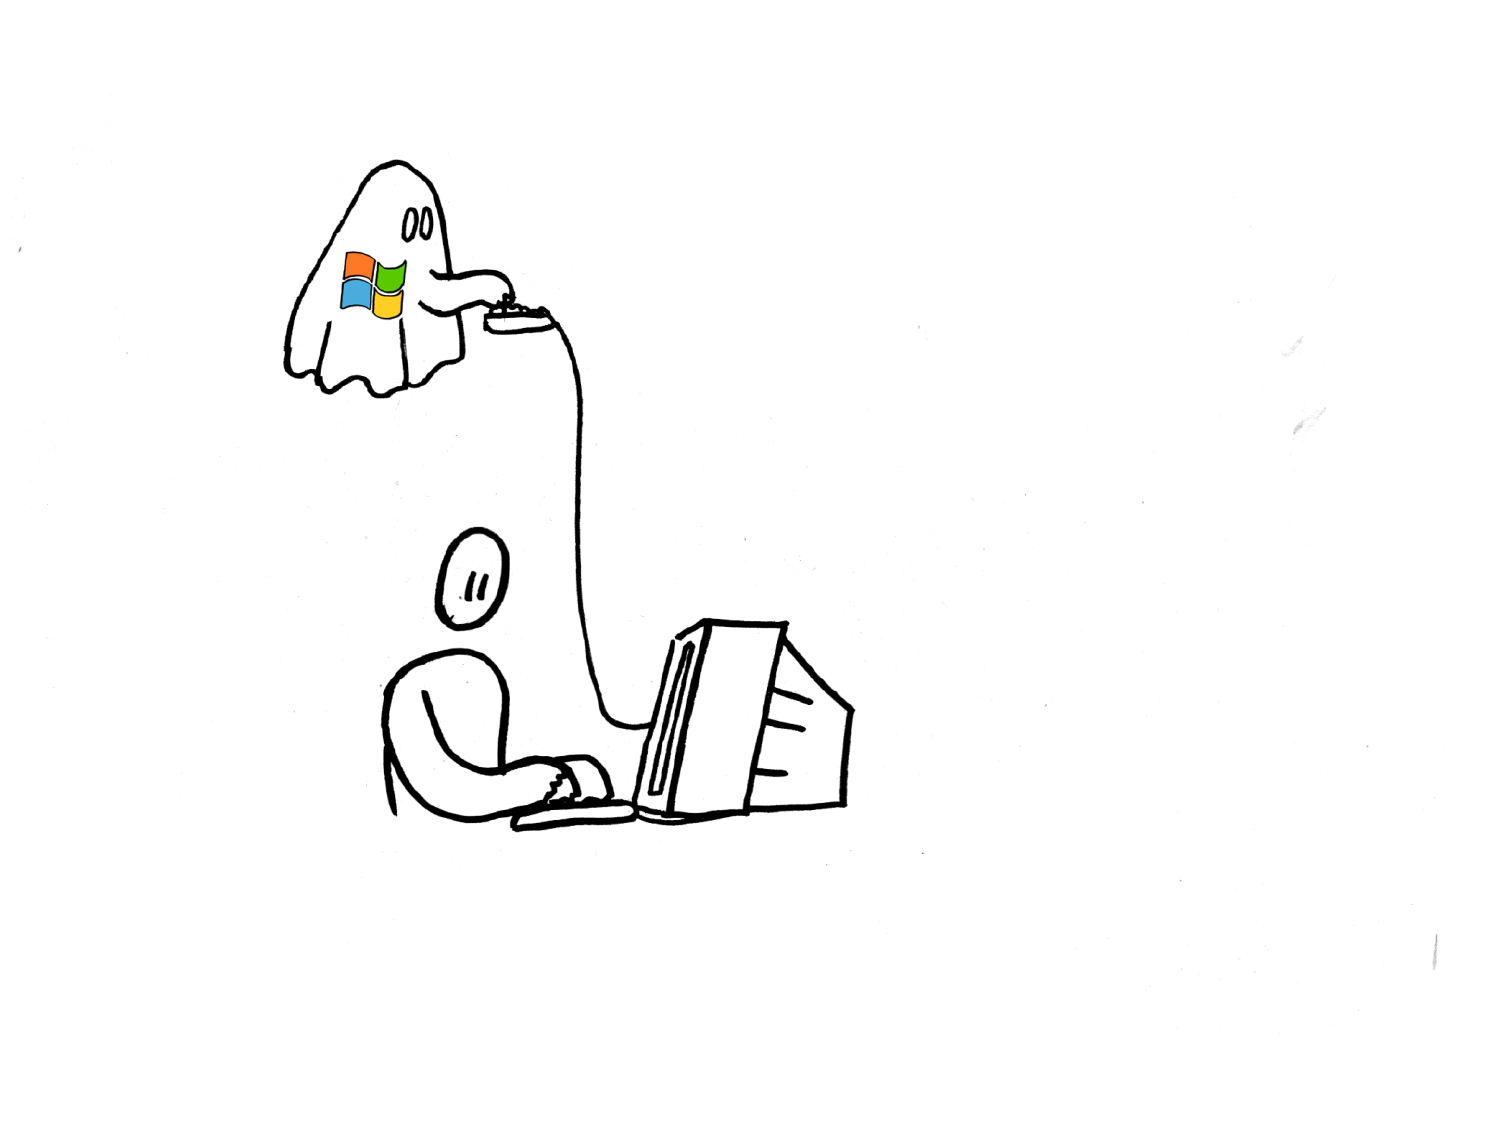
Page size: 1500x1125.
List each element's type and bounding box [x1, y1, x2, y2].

picture [4, 80, 1496, 1047]
